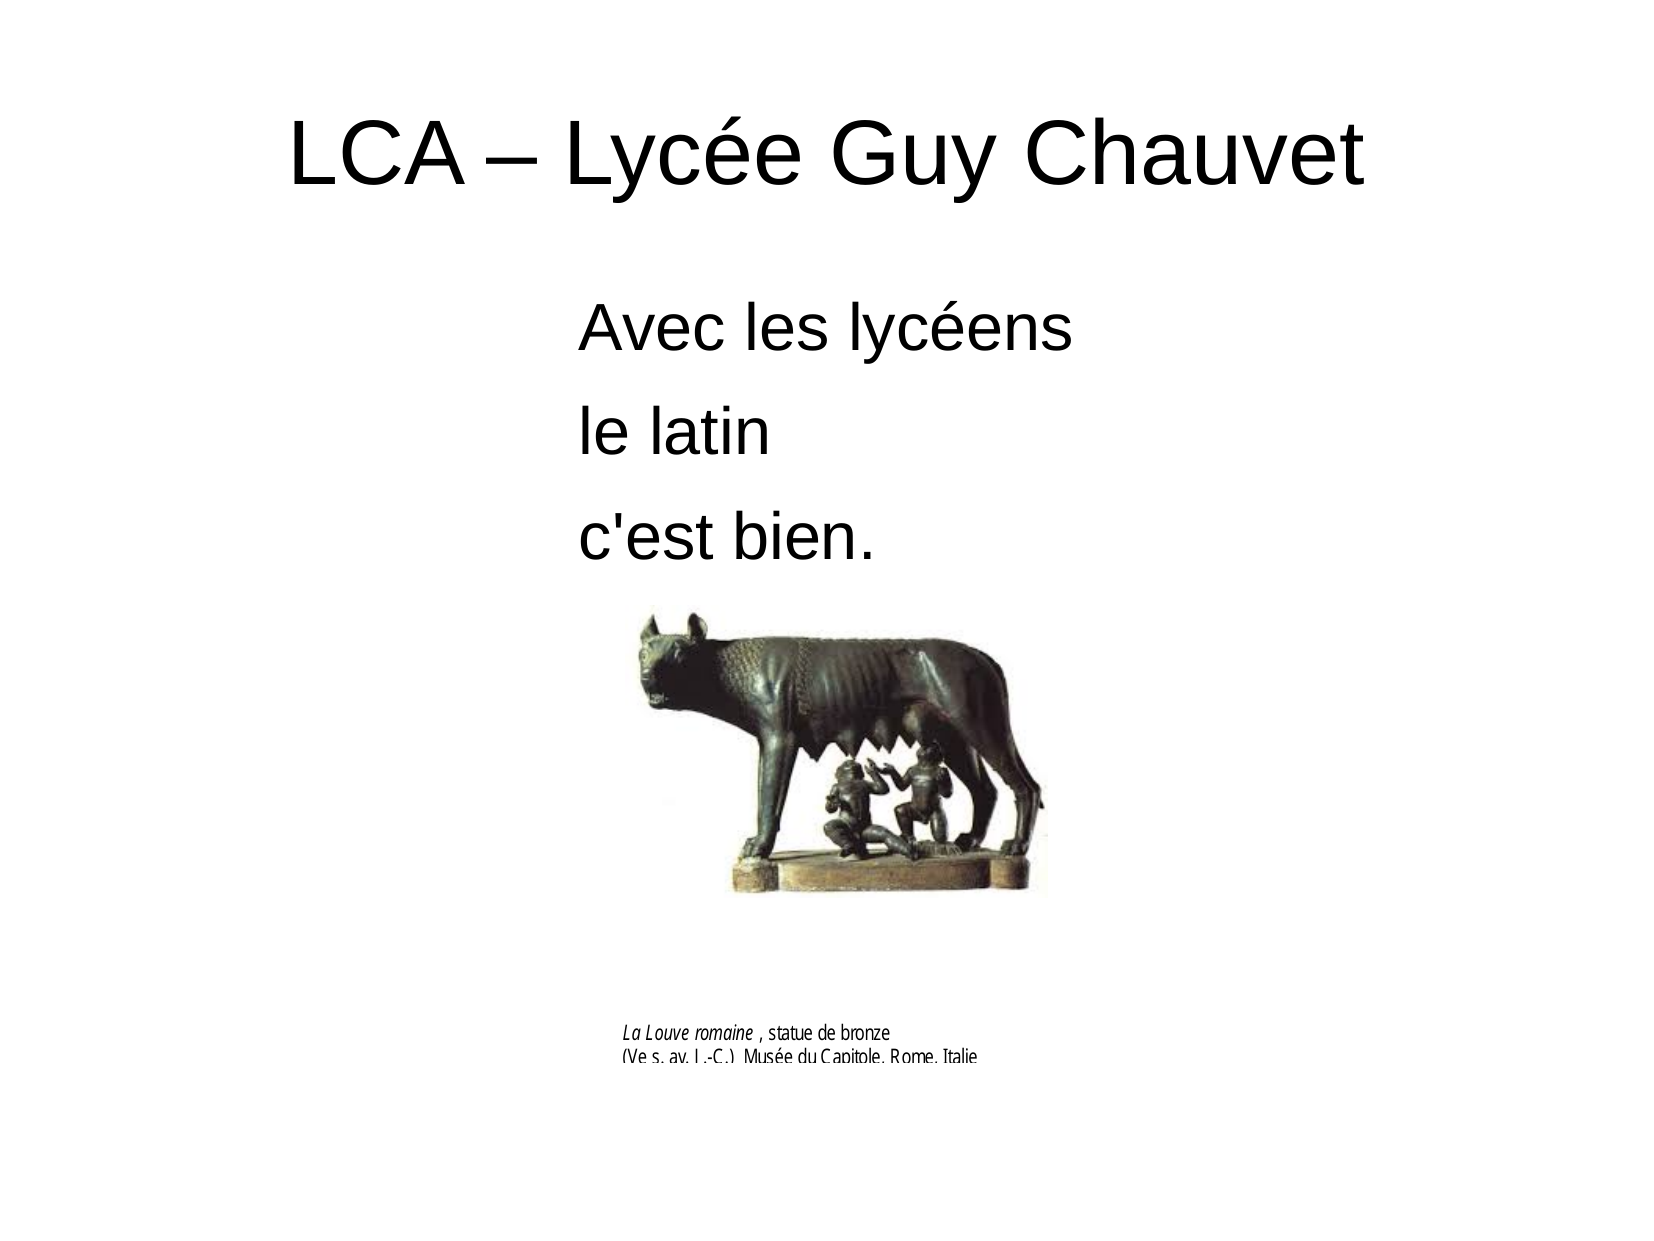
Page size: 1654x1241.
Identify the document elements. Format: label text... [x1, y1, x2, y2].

chart [555, 933, 1122, 1063]
picture [625, 605, 1048, 898]
list Avec les lycéens le latin c'est bien. [508, 290, 1087, 1109]
title LCA – Lycée Guy Chauvet [82, 49, 1571, 257]
